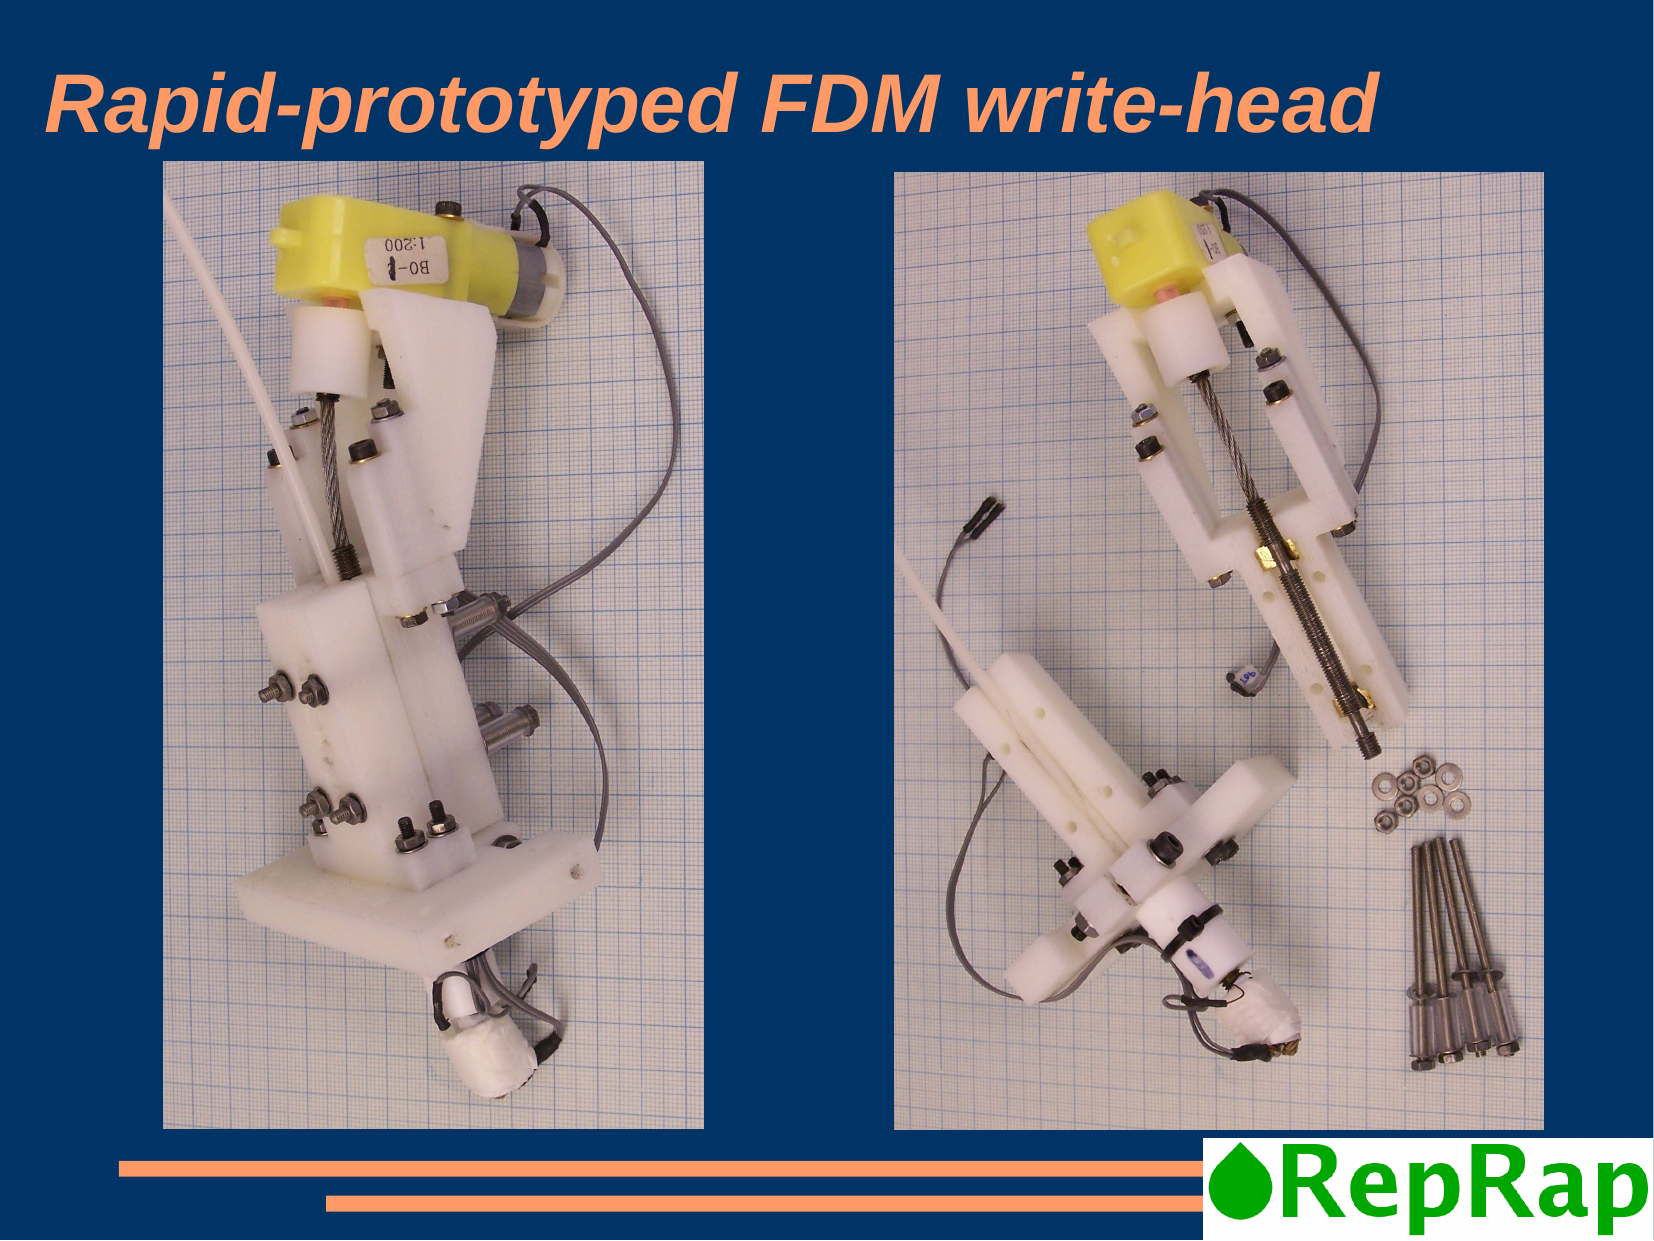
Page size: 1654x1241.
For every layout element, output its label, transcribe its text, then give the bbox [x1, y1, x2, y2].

picture [163, 161, 704, 1129]
title Rapid-prototyped FDM write-head [44, 0, 1574, 208]
picture [1203, 1138, 1654, 1241]
picture [894, 172, 1544, 1130]
